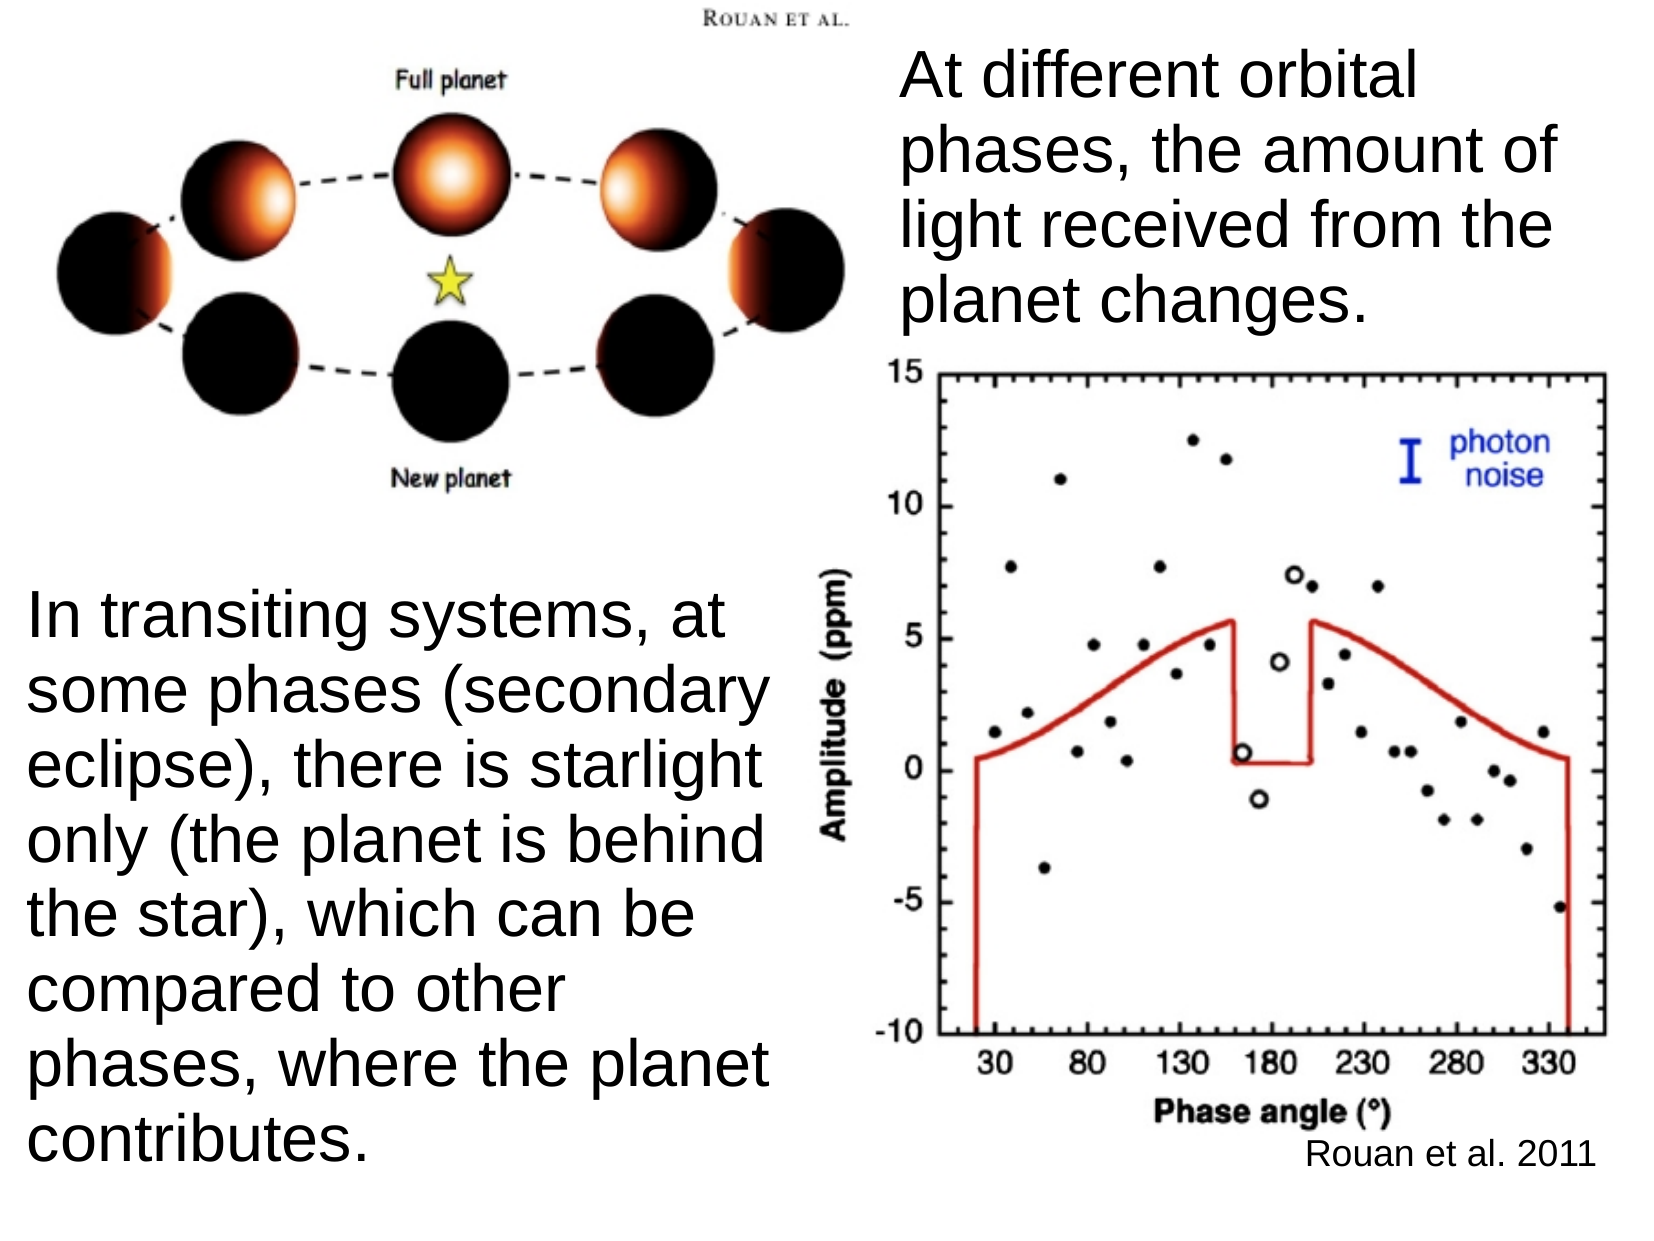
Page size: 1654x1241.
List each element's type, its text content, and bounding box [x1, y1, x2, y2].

text_box In transiting systems, at some phases (secondary eclipse), there is starlight only (the planet is behind the star), which can be compared to other phases, where the planet contributes. [11, 570, 822, 1183]
text_box Rouan et al. 2011 [1290, 1125, 1654, 1182]
picture [0, 2, 1636, 1141]
text_box At different orbital phases, the amount of light received from the planet changes. [885, 30, 1636, 344]
